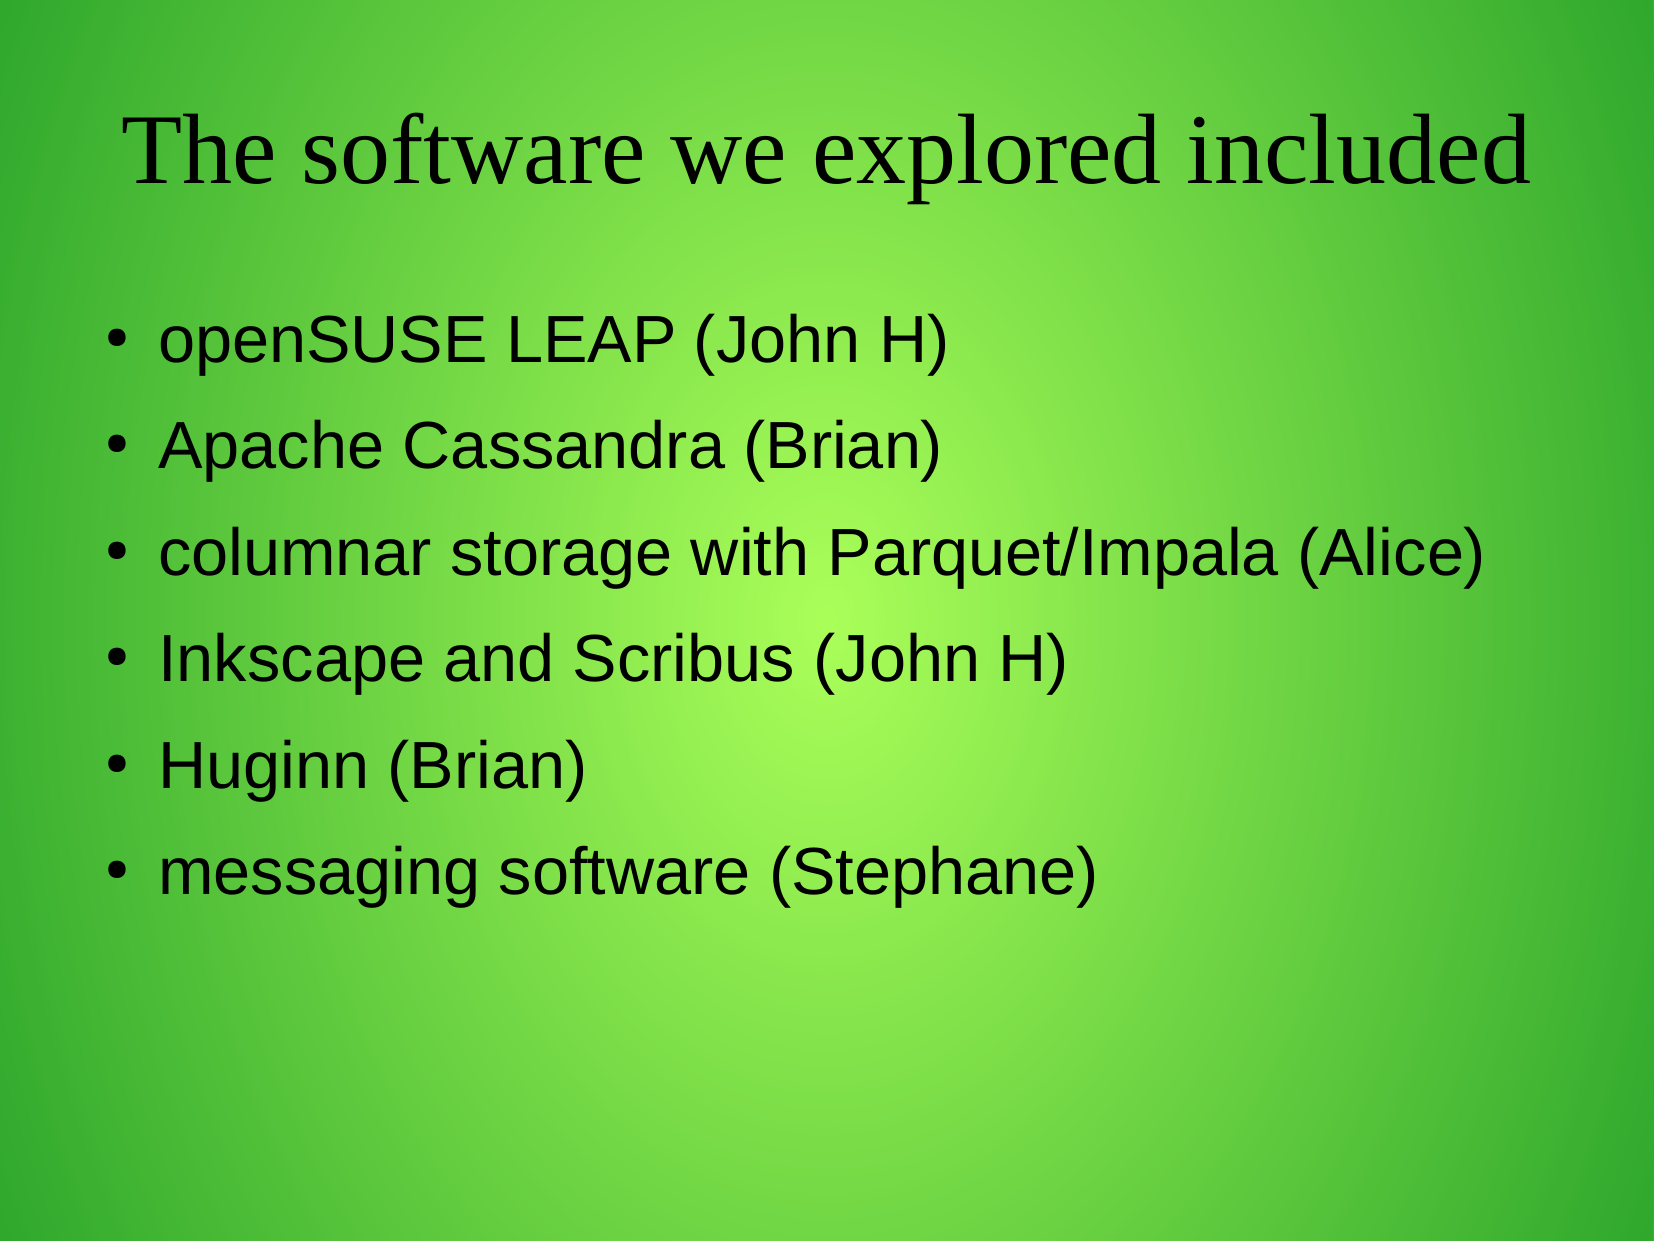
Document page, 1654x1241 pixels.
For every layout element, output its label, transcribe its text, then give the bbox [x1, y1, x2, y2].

list openSUSE LEAP (John H) Apache Cassandra (Brian) columnar storage with Parquet/Impala (Alice) Inkscape and Scribus (John H) Huginn (Brian) messaging software (Stephane) [87, 301, 1576, 1158]
title The software we explored included [82, 47, 1571, 252]
